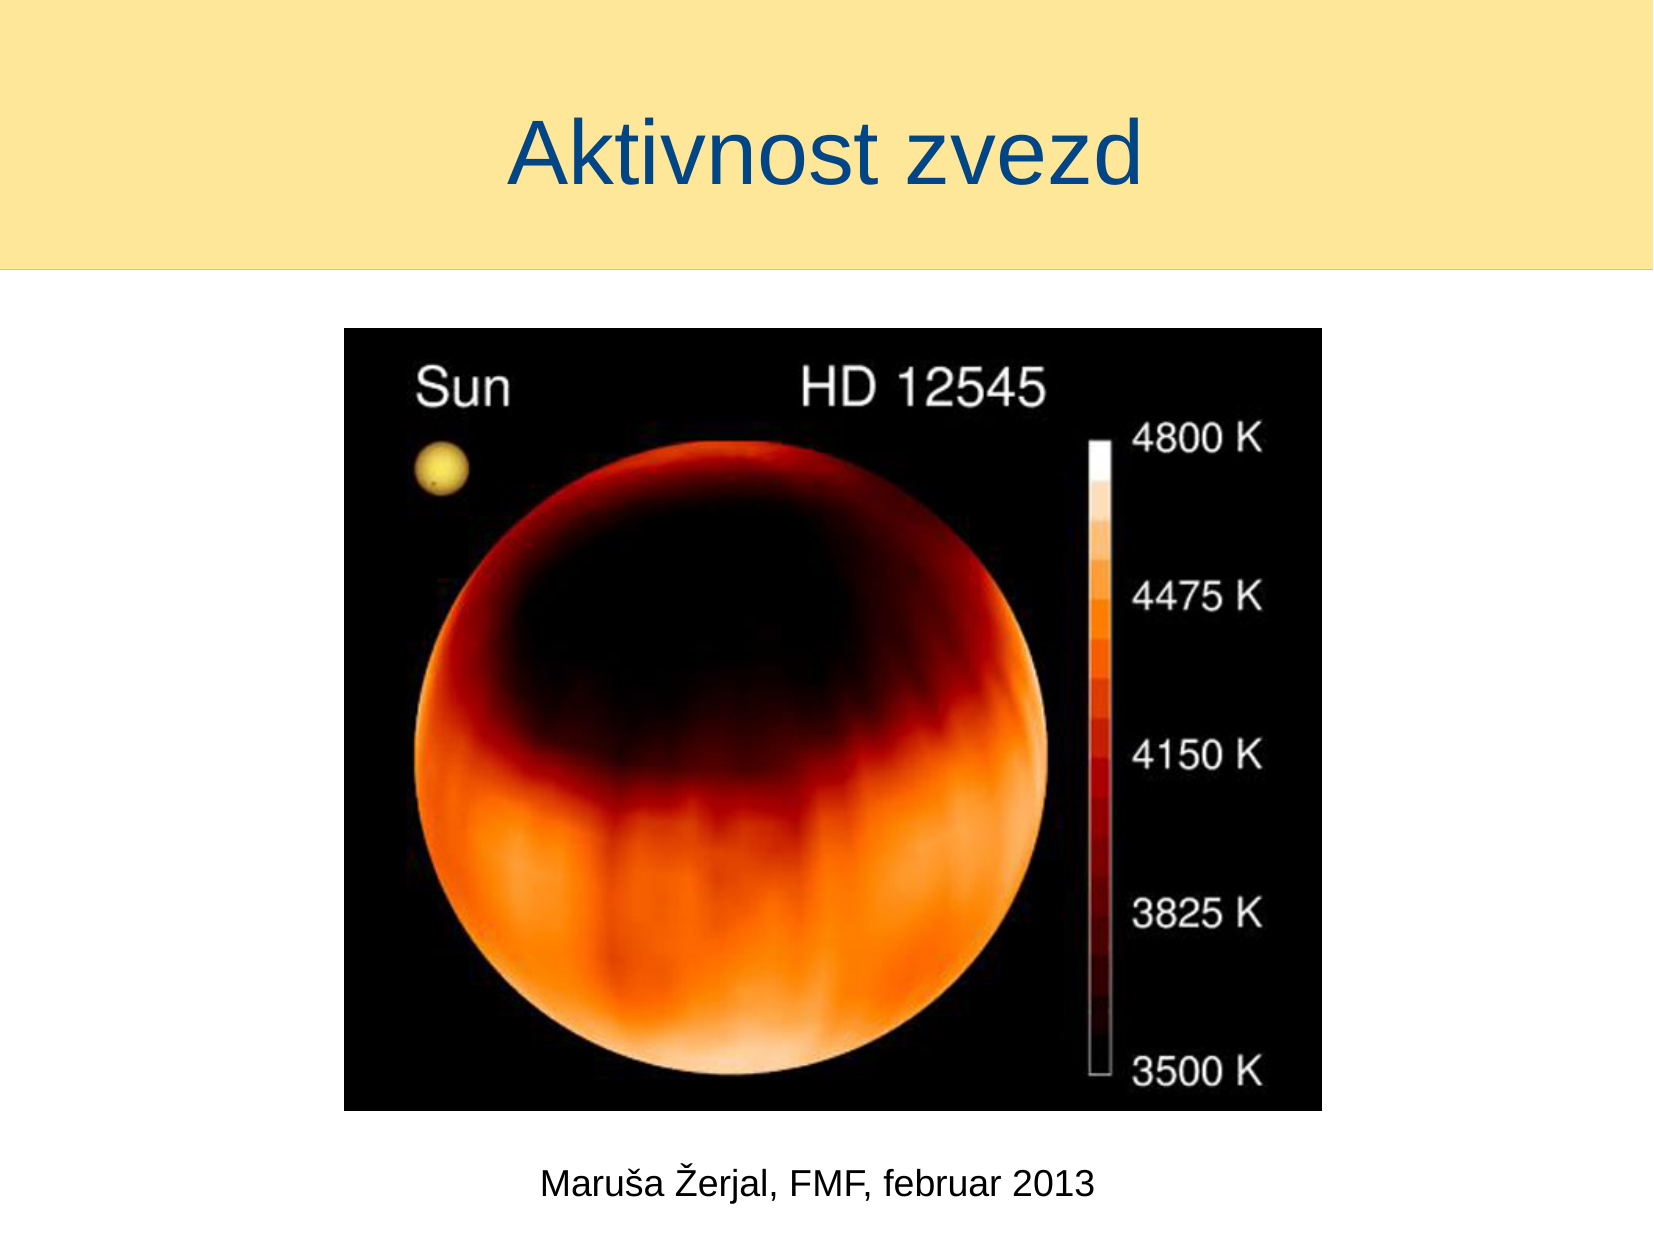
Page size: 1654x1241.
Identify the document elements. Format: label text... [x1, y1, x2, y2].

text_box [0, 0, 1653, 270]
title Aktivnost zvezd [82, 49, 1571, 257]
text_box Maruša Žerjal, FMF, februar 2013 [525, 1155, 1141, 1212]
picture [344, 328, 1322, 1111]
